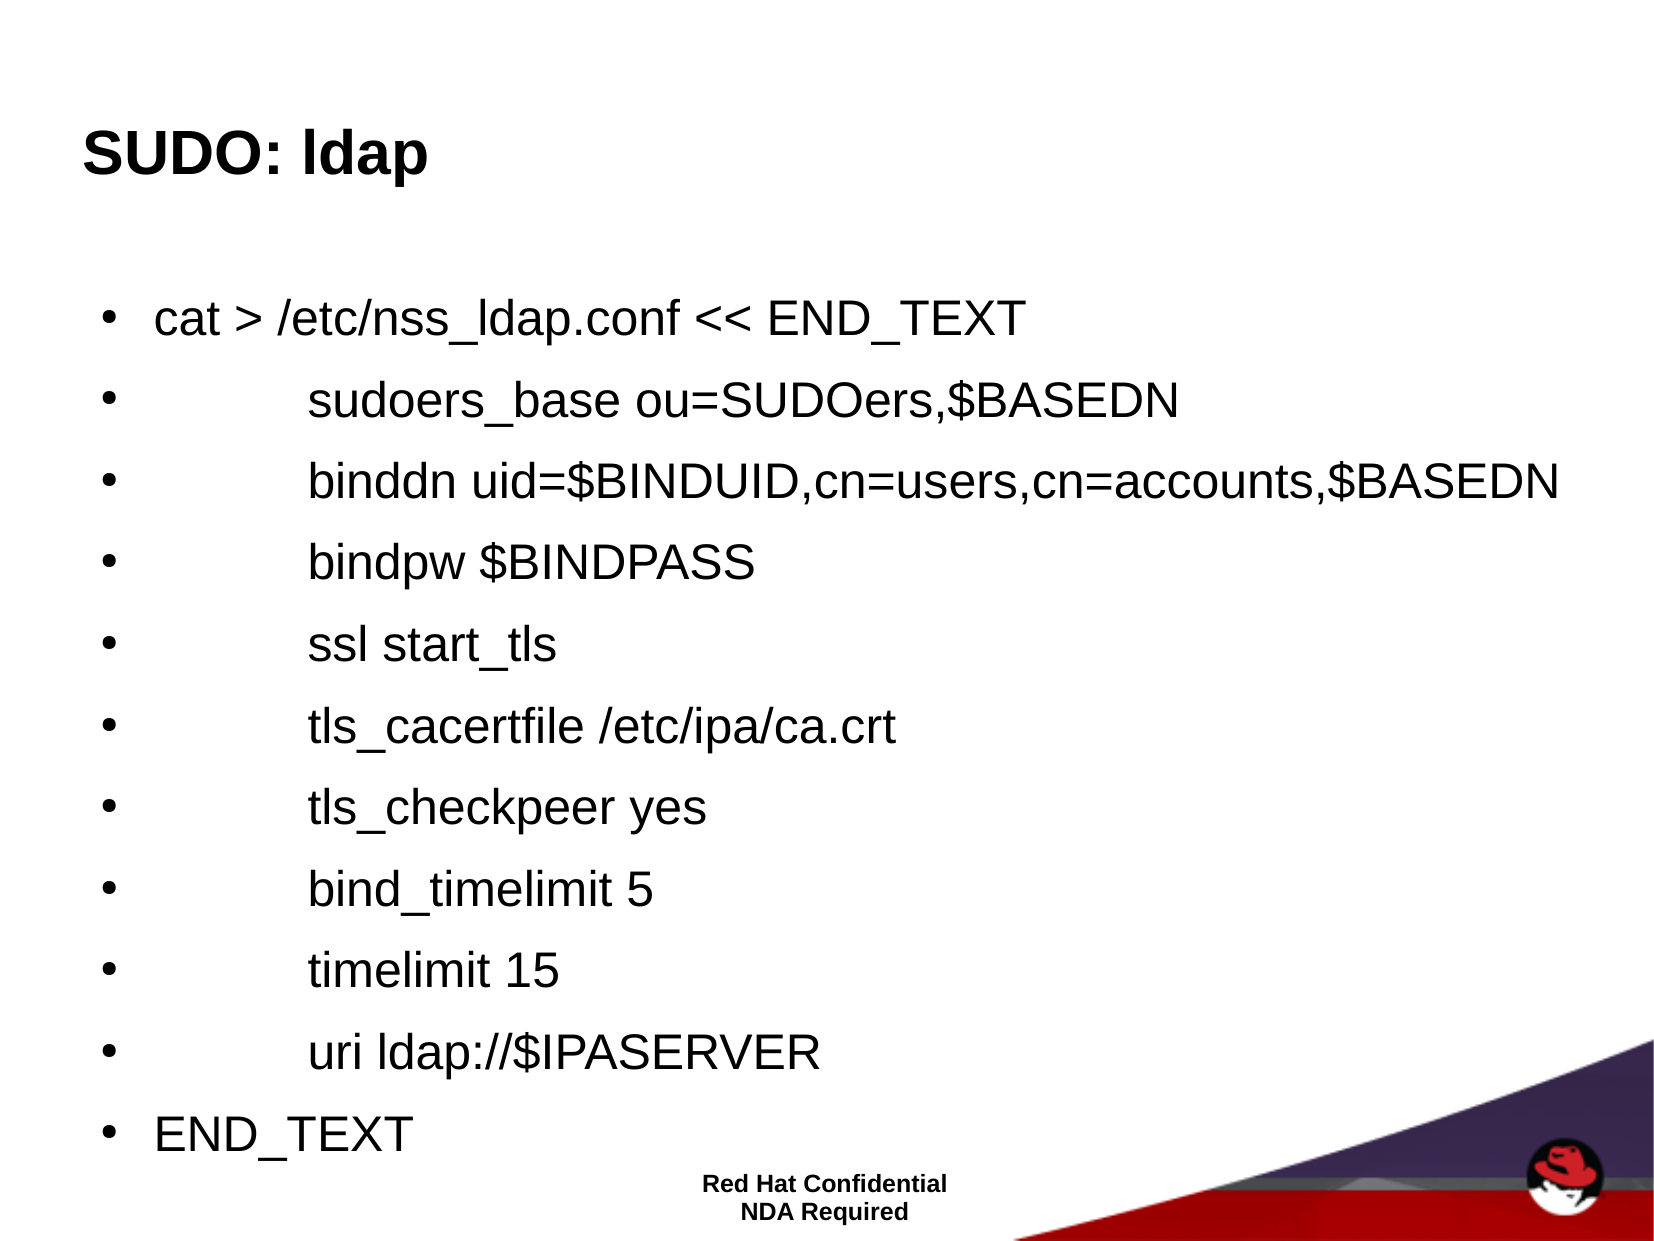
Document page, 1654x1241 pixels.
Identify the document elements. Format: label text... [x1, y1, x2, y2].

list cat > /etc/nss_ldap.conf << END_TEXT sudoers_base ou=SUDOers,$BASEDN binddn uid=$BINDUID,cn=users,cn=accounts,$BASEDN bindpw $BINDPASS ssl start_tls tls_cacertfile /etc/ipa/ca.crt tls_checkpeer yes bind_timelimit 5 timelimit 15 uri ldap://$IPASERVER END_TEXT [82, 290, 1571, 1162]
title SUDO: ldap [82, 49, 1571, 257]
picture [1012, 1036, 1654, 1241]
